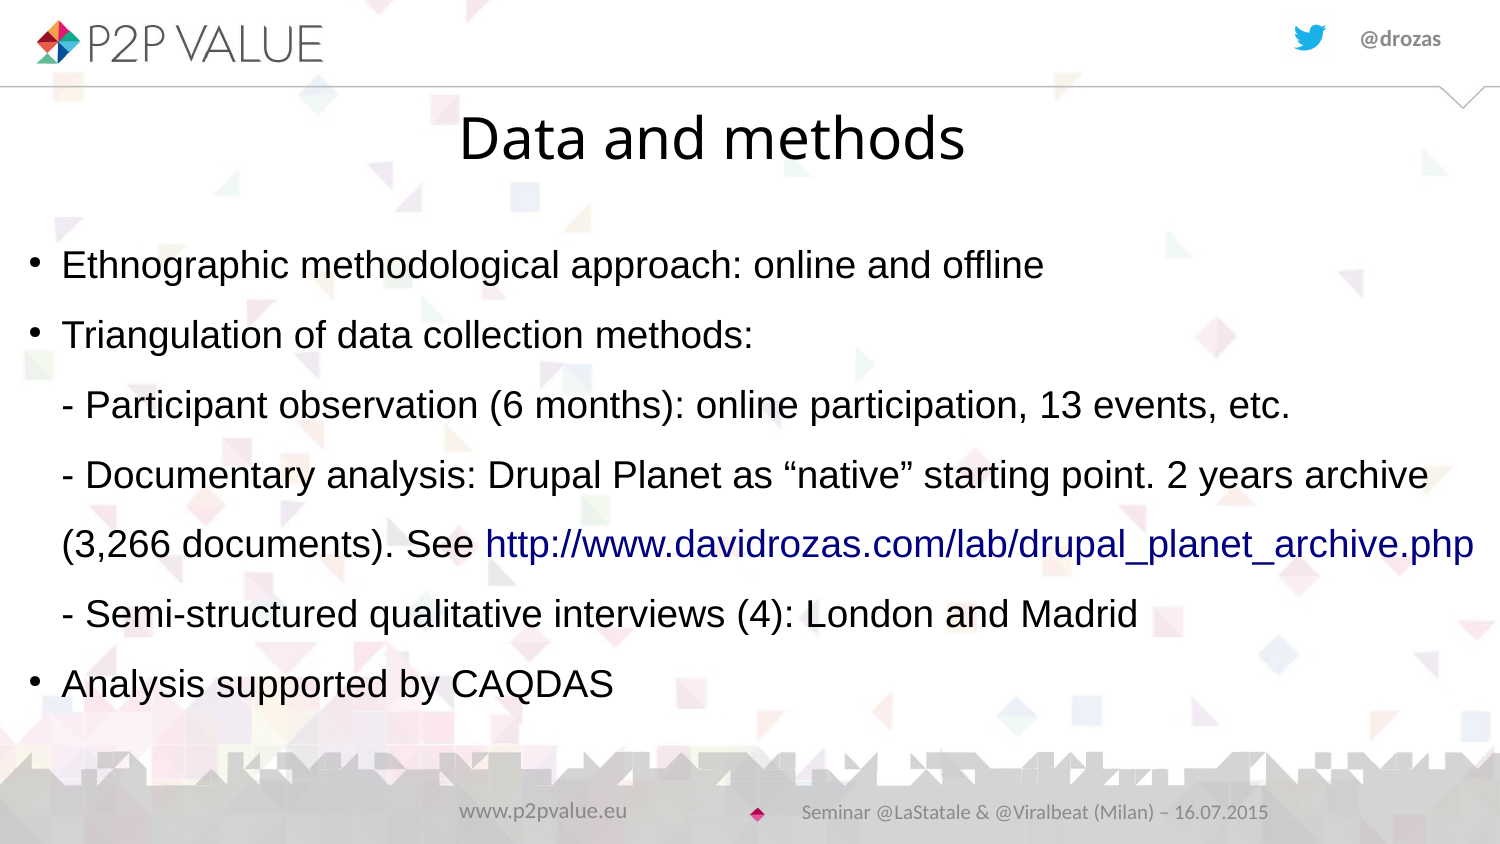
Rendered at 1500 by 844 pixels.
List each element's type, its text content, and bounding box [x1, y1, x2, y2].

text_box @drozas [1333, 15, 1455, 60]
title Data and methods [60, 92, 1366, 181]
text_box www.p2pvalue.eu [453, 789, 672, 829]
picture [0, 0, 1500, 844]
text_box Seminar @LaStatale & @Viralbeat (Milan) – 16.07.2015 [788, 788, 1481, 834]
subtitle Ethnographic methodological approach: online and offline Triangulation of data collection methods: - Participant observation (6 months): online participation, 13 events, etc. - Documentary analysis: Drupal Planet as “native” starting point. 2 years archive (3,266 documents). See http://www.davidrozas.com/lab/drupal_planet_archive.php - Semi-structured qualitative interviews (4): London and Madrid Analysis supported by CAQDAS [15, 210, 1496, 766]
